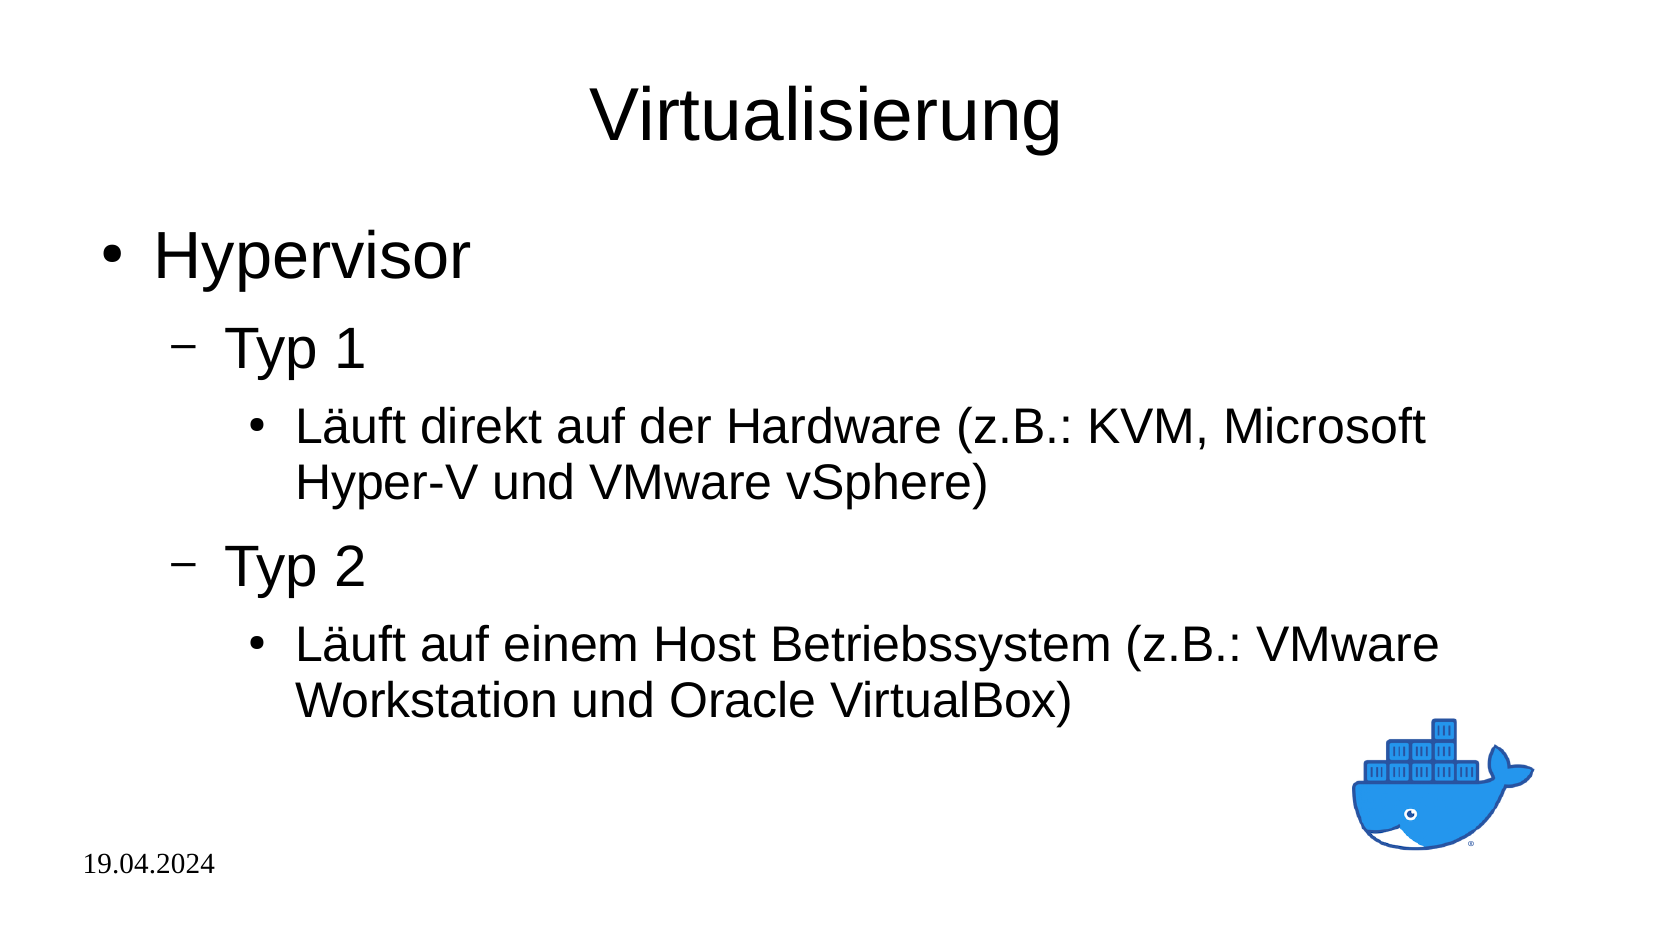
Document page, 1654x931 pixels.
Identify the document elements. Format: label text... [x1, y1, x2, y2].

title Virtualisierung [82, 37, 1571, 193]
list Hypervisor Typ 1 Läuft direkt auf der Hardware (z.B.: KVM, Microsoft Hyper-V und VMware vSphere) Typ 2 Läuft auf einem Host Betriebssystem (z.B.: VMware Workstation und Oracle VirtualBox) [82, 217, 1571, 758]
picture [1305, 758, 1571, 912]
